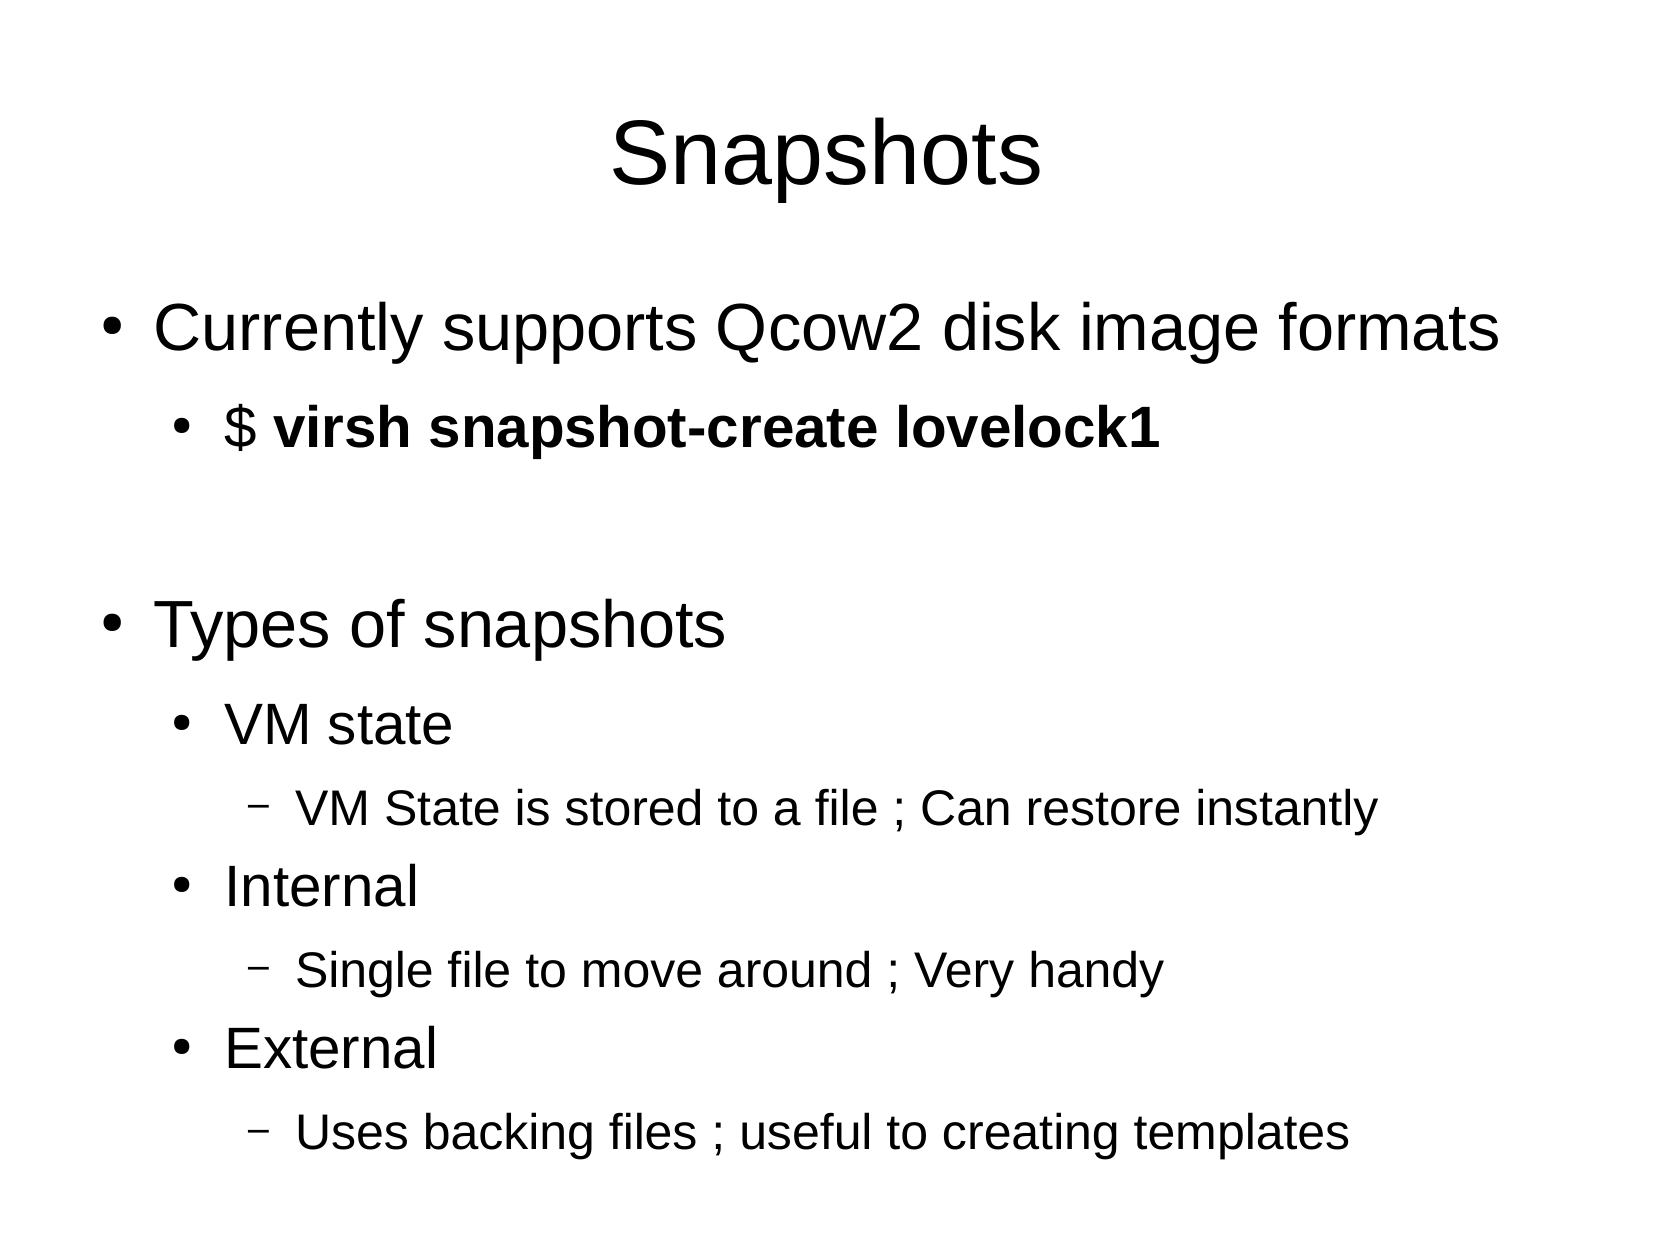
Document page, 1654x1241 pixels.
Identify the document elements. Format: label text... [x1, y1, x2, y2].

title Snapshots [82, 49, 1571, 257]
list Currently supports Qcow2 disk image formats $ virsh snapshot-create lovelock1 Types of snapshots VM state VM State is stored to a file ; Can restore instantly Internal Single file to move around ; Very handy External Uses backing files ; useful to creating templates [82, 290, 1571, 1161]
